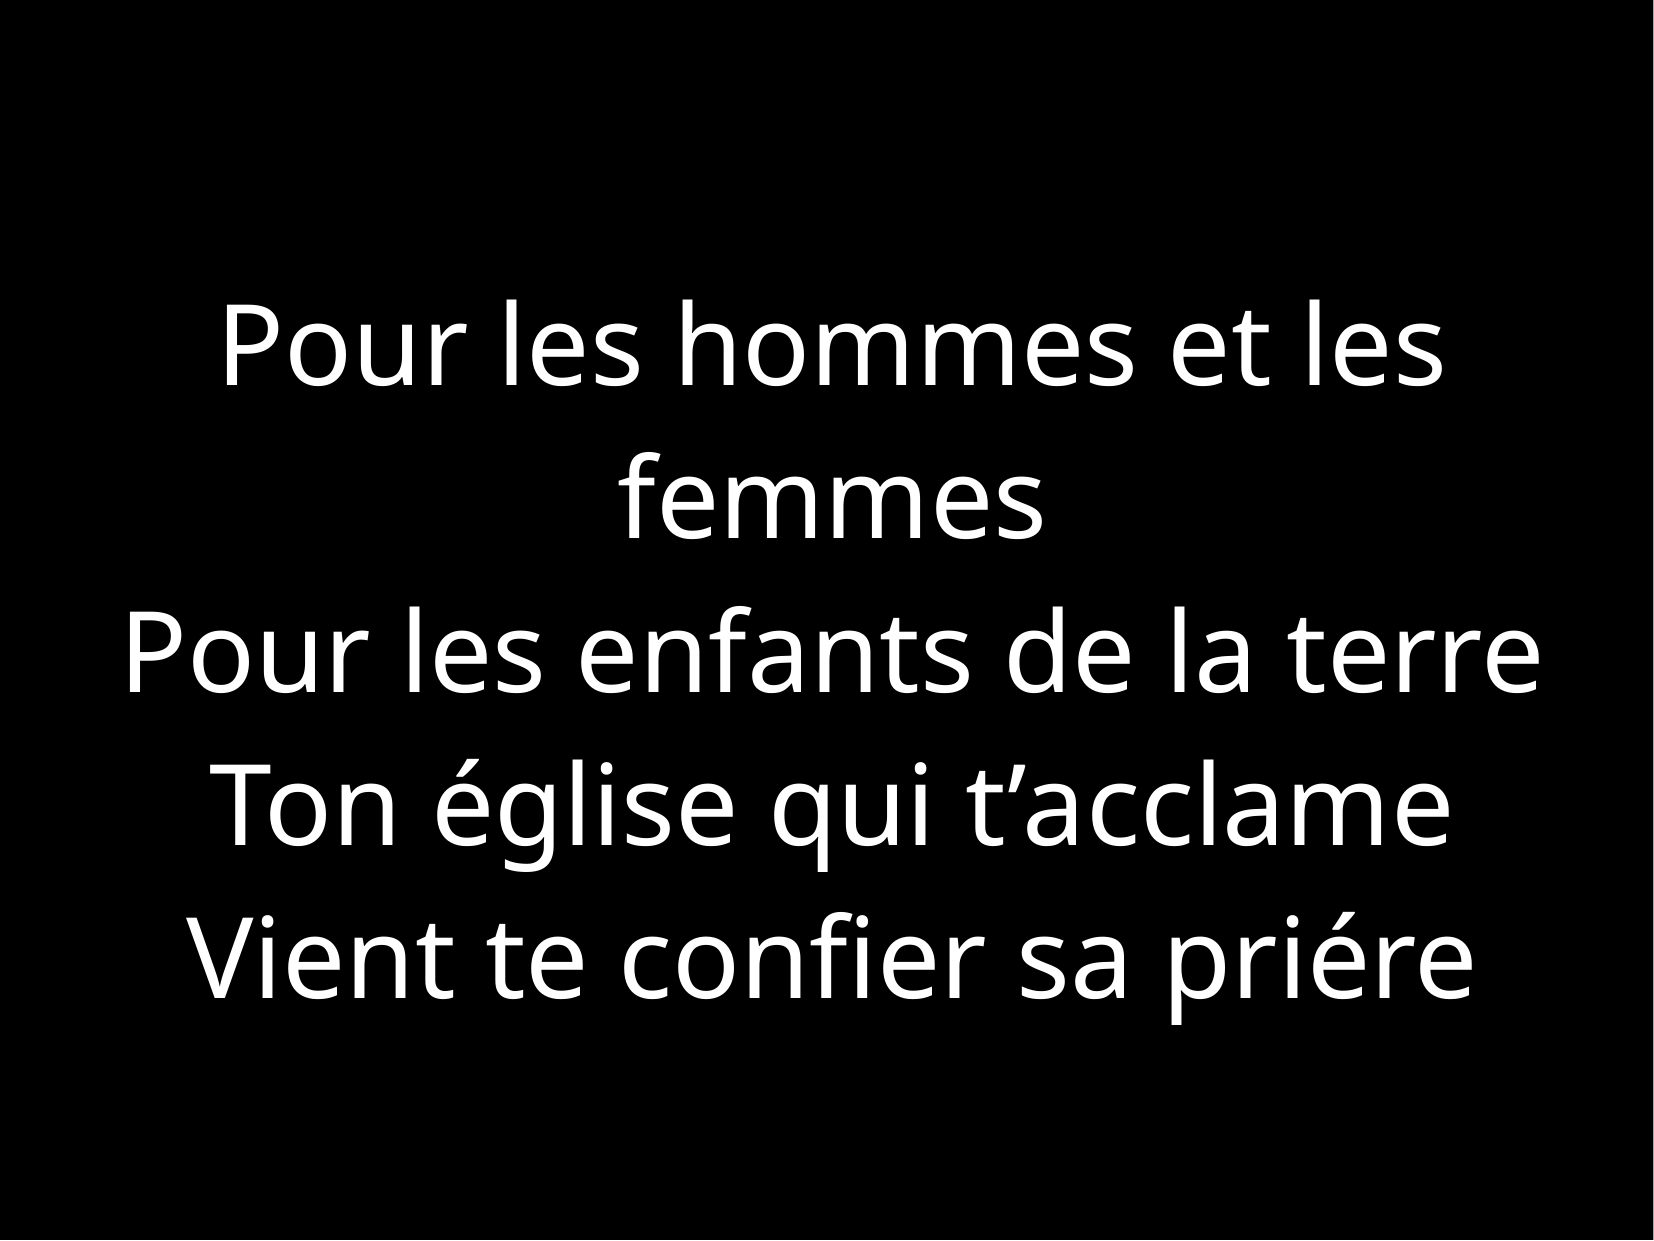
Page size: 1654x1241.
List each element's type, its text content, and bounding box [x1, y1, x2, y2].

subtitle Pour les hommes et les femmes Pour les enfants de la terre Ton église qui t’acclame Vient te confier sa priére [35, 35, 1630, 1241]
